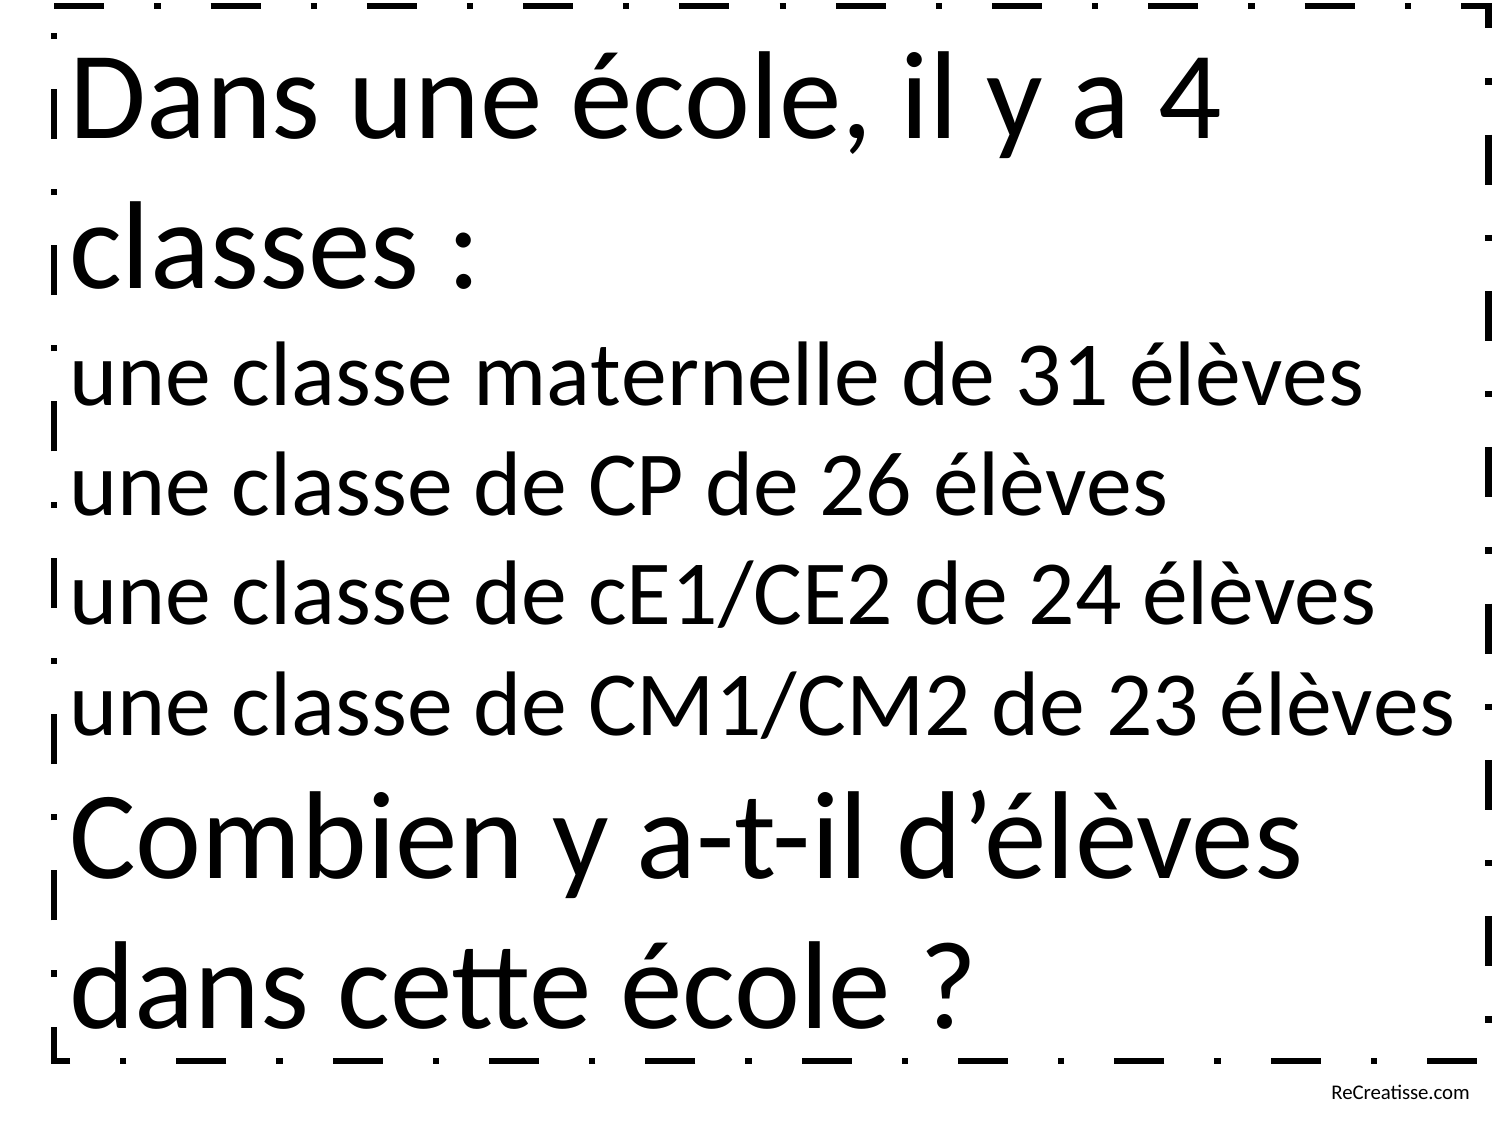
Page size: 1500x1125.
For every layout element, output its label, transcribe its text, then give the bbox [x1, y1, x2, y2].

text_box ReCreatisse.com [1316, 1071, 1485, 1111]
text_box Dans une école, il y a 4 classes : une classe maternelle de 31 élèves une classe de CP de 26 élèves une classe de cE1/CE2 de 24 élèves une classe de CM1/CM2 de 23 élèves Combien y a-t-il d’élèves dans cette école ? [54, 6, 1489, 1061]
